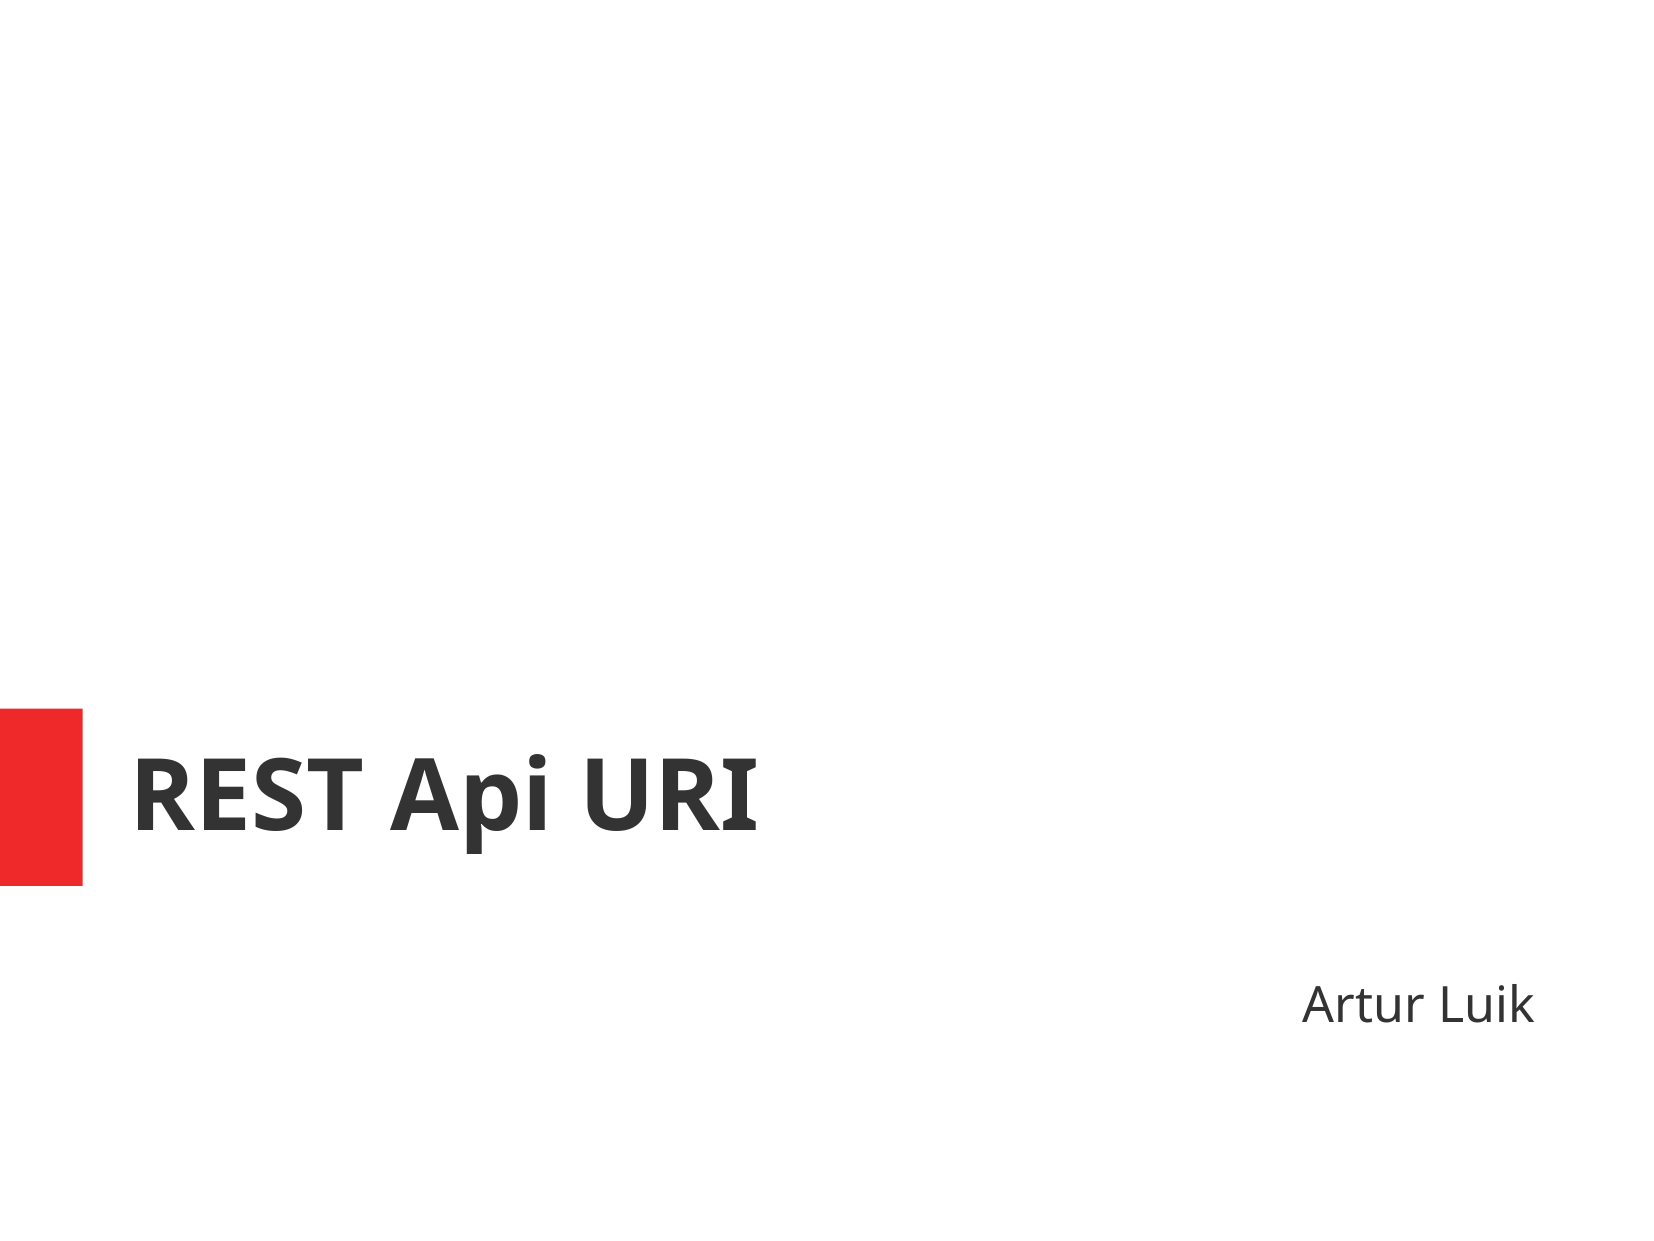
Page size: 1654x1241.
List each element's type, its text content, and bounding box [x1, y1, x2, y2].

title REST Api URI [129, 655, 1536, 928]
list Artur Luik [129, 968, 1536, 1130]
